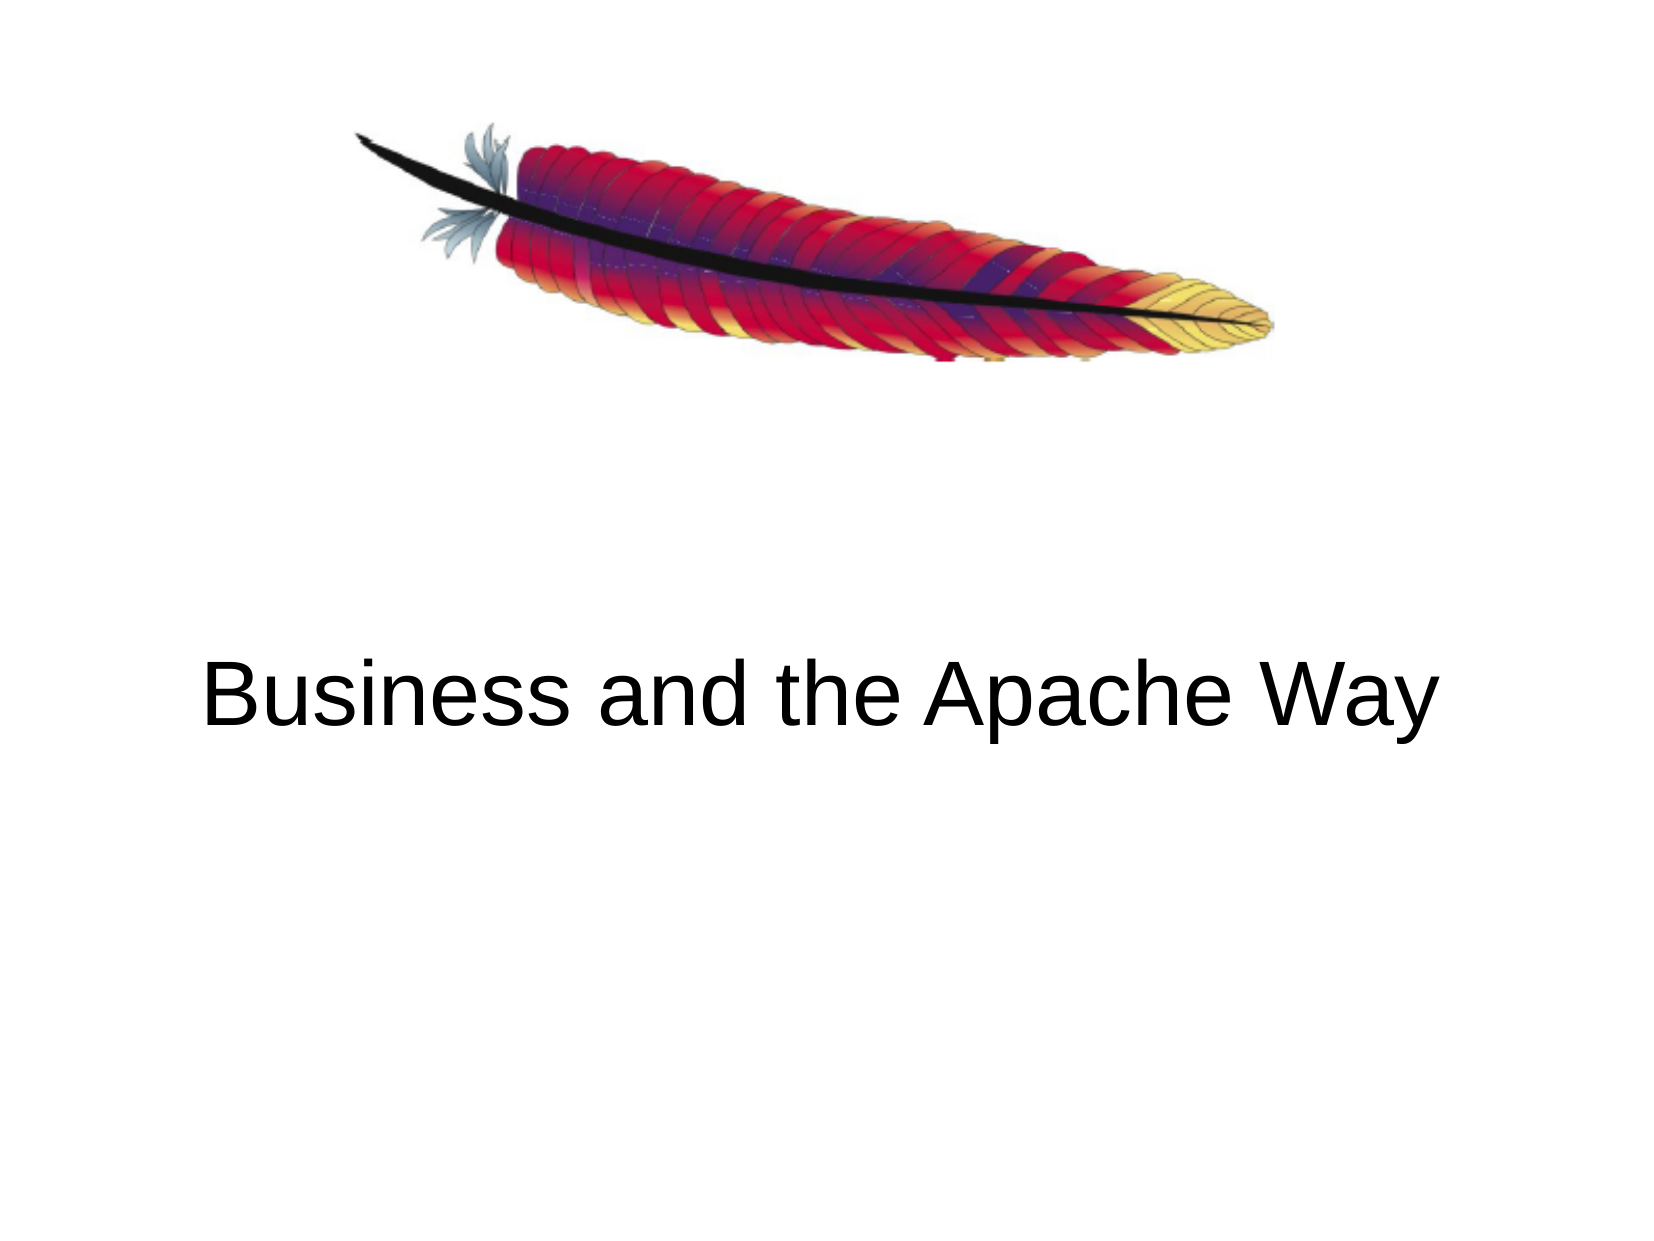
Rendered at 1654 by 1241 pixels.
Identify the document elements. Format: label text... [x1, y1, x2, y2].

title Business and the Apache Way [76, 590, 1565, 798]
picture [292, 59, 1300, 412]
